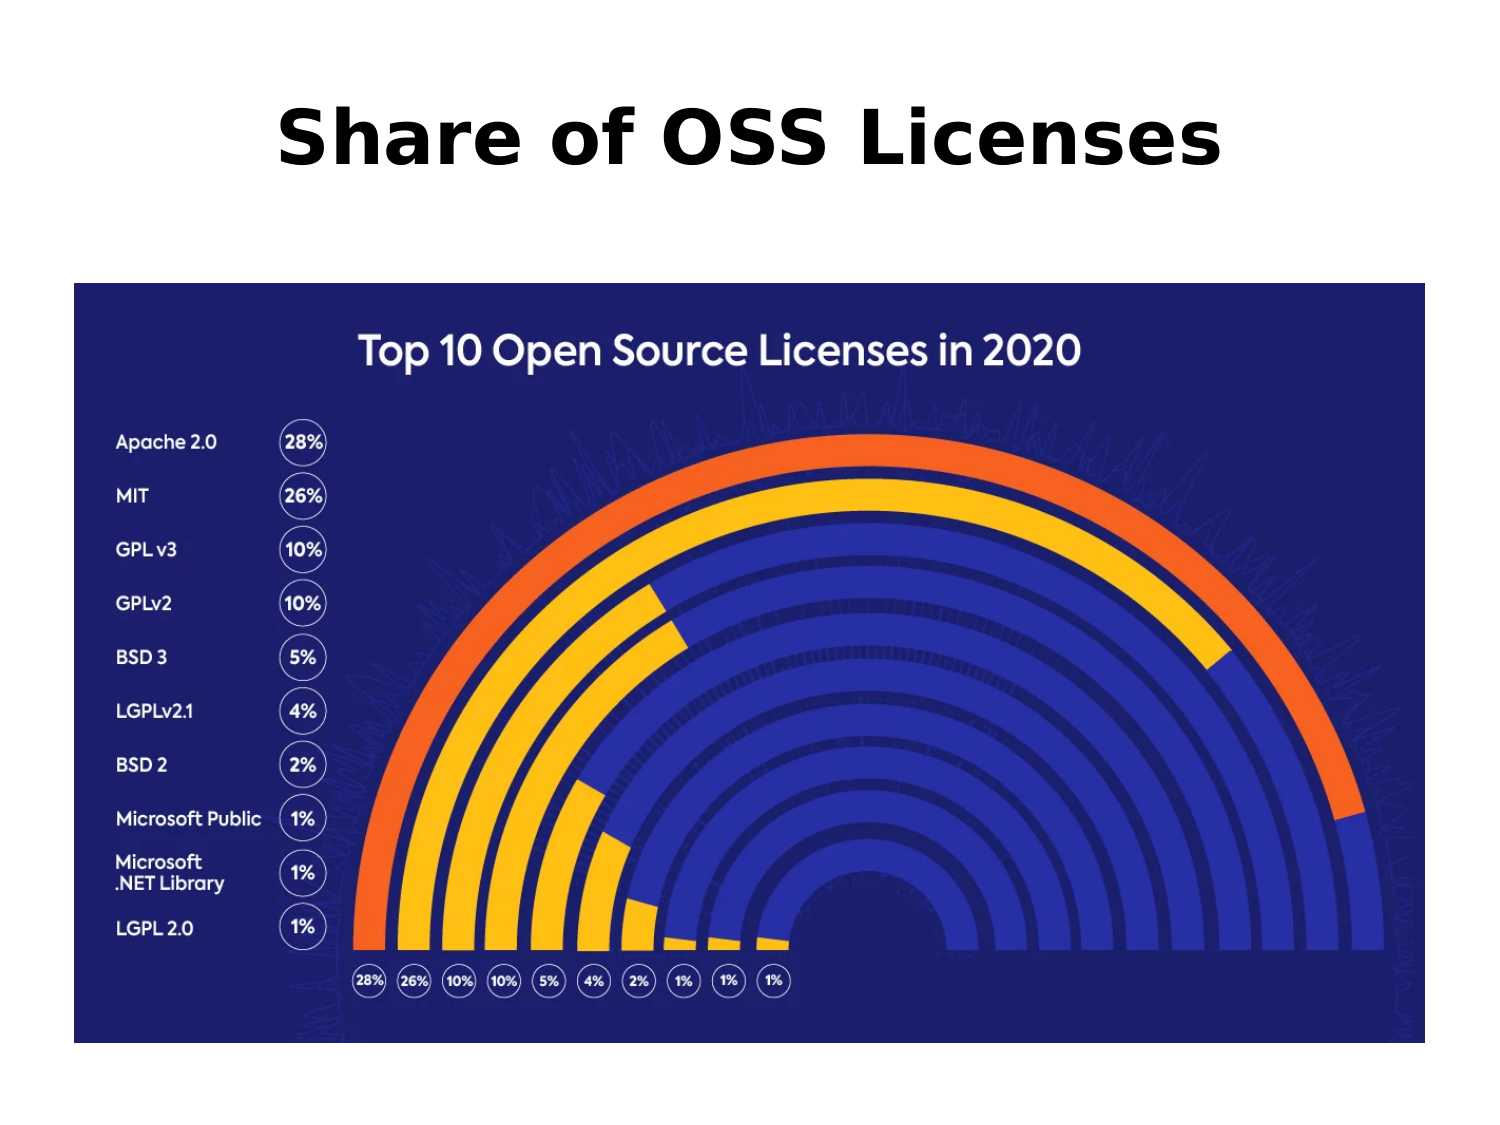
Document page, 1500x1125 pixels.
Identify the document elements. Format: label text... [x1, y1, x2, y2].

title Share of OSS Licenses [75, 68, 1425, 201]
picture [74, 283, 1425, 1043]
